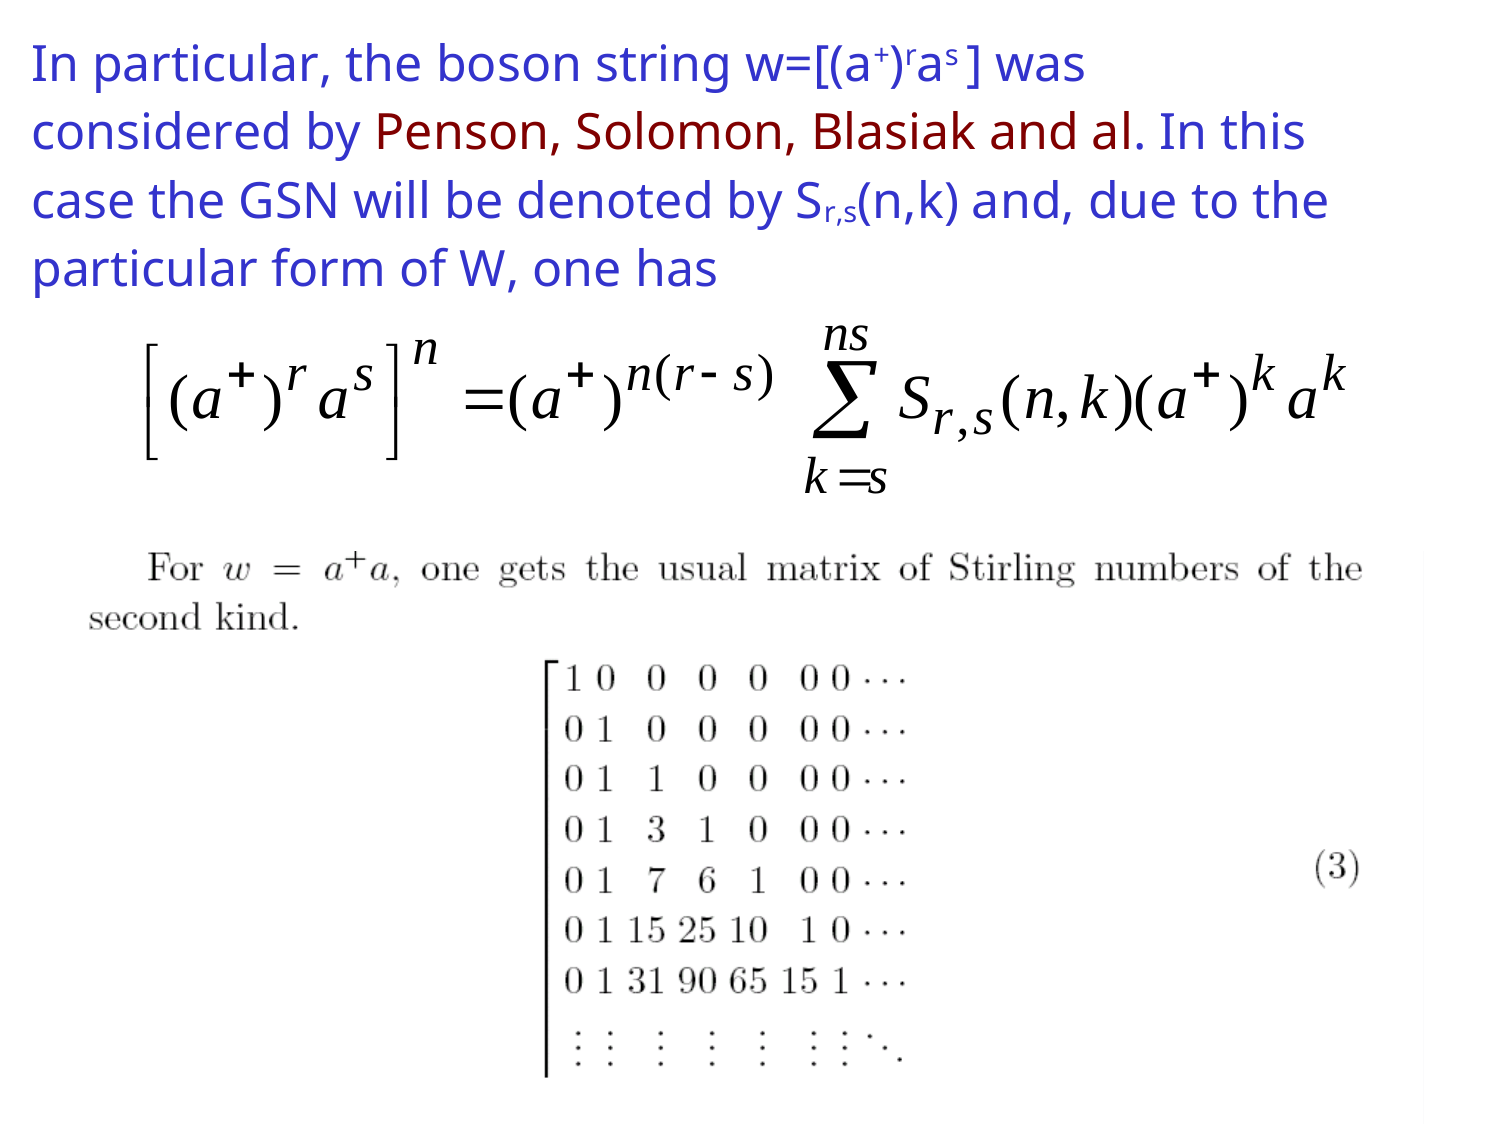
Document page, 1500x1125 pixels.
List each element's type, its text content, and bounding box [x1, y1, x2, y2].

text_box In particular, the boson string w=[(a+)ras ] was considered by Penson, Solomon, Blasiak and al. In this case the GSN will be denoted by Sr,s(n,k) and, due to the particular form of W, one has [16, 20, 1358, 309]
picture [18, 551, 1424, 1124]
chart [131, 297, 1370, 508]
